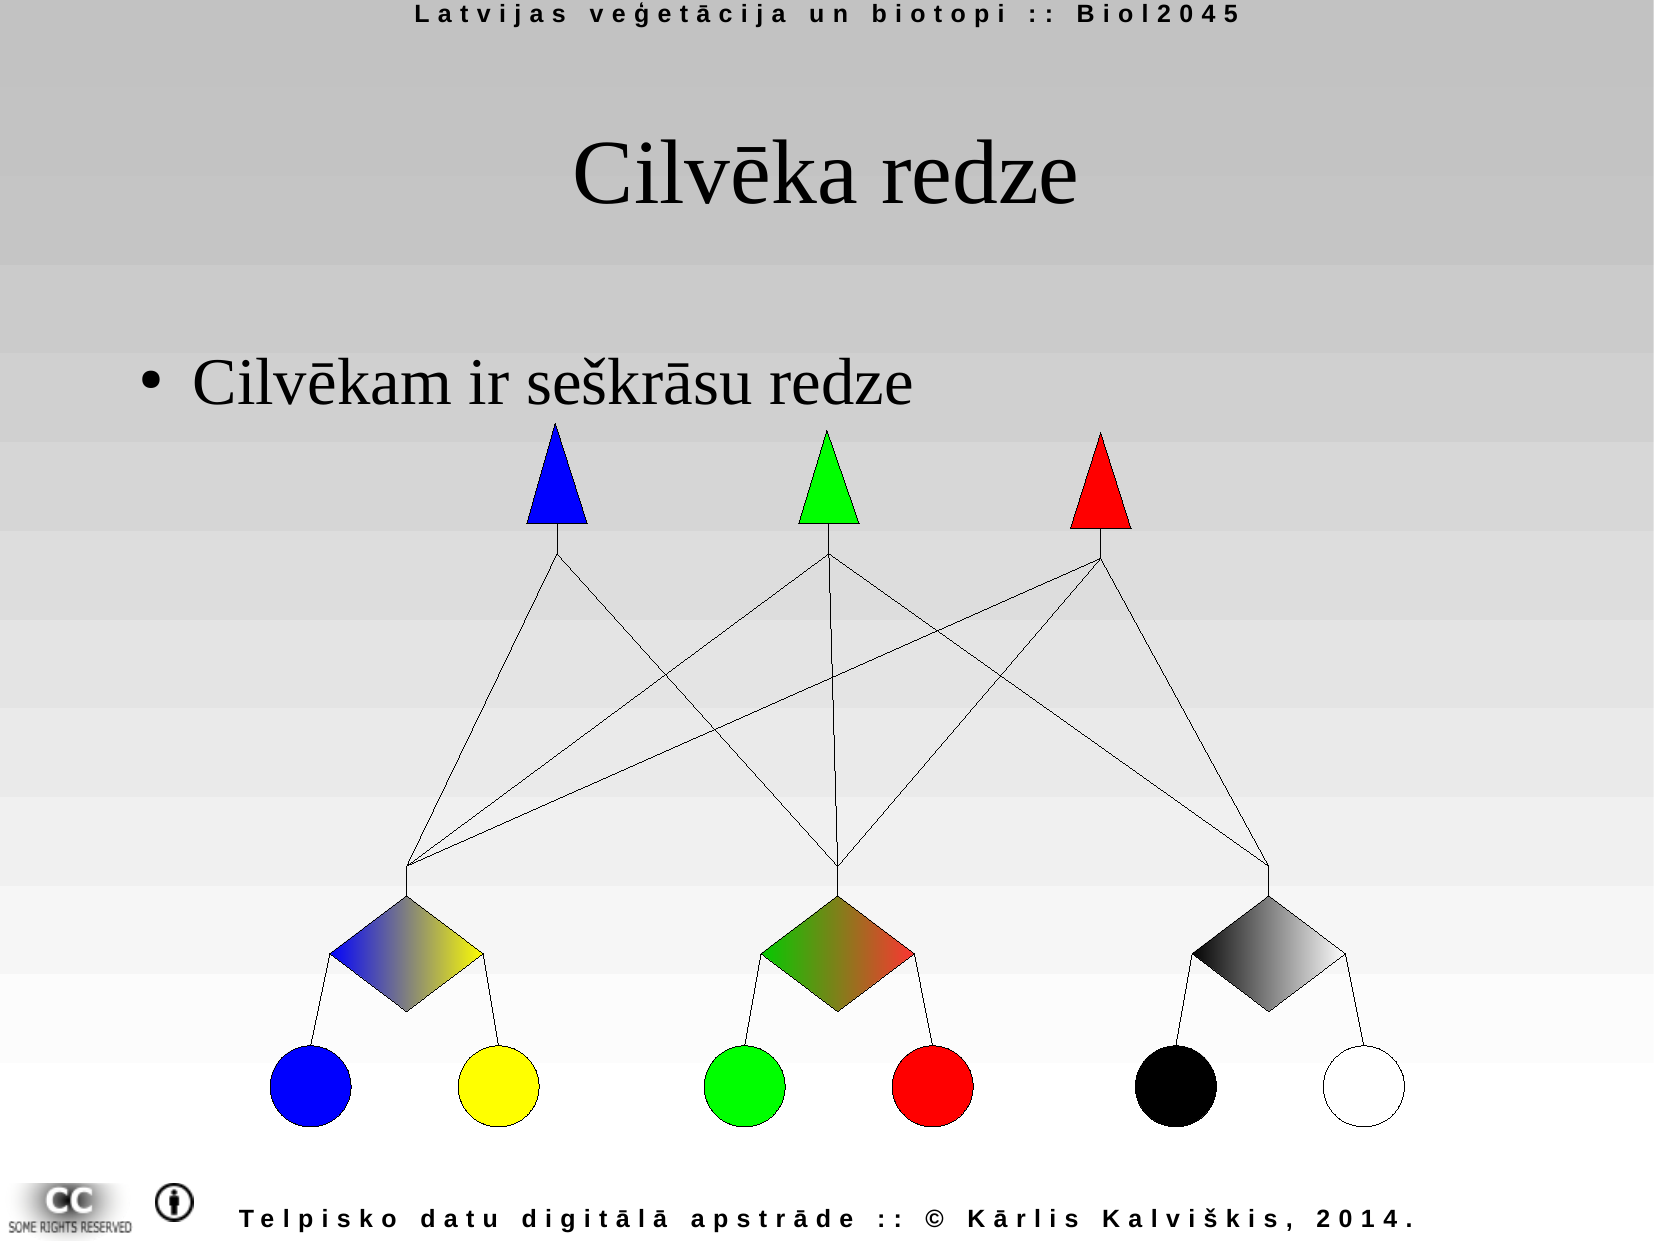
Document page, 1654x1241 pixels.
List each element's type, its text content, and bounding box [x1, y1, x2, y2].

text_box [526, 423, 588, 524]
title Cilvēka redze [29, 49, 1625, 296]
text_box [704, 1045, 786, 1127]
picture [0, 0, 1654, 1241]
text_box [270, 1045, 352, 1127]
text_box [1135, 1045, 1217, 1127]
text_box [1323, 1045, 1405, 1127]
text_box [761, 895, 914, 1012]
text_box [892, 1045, 974, 1127]
text_box [458, 1045, 540, 1127]
text_box [1070, 432, 1132, 529]
text_box [1192, 895, 1345, 1012]
text_box [798, 430, 860, 524]
list Cilvēkam ir seškrāsu redze [121, 344, 1534, 1127]
text_box [330, 895, 483, 1012]
